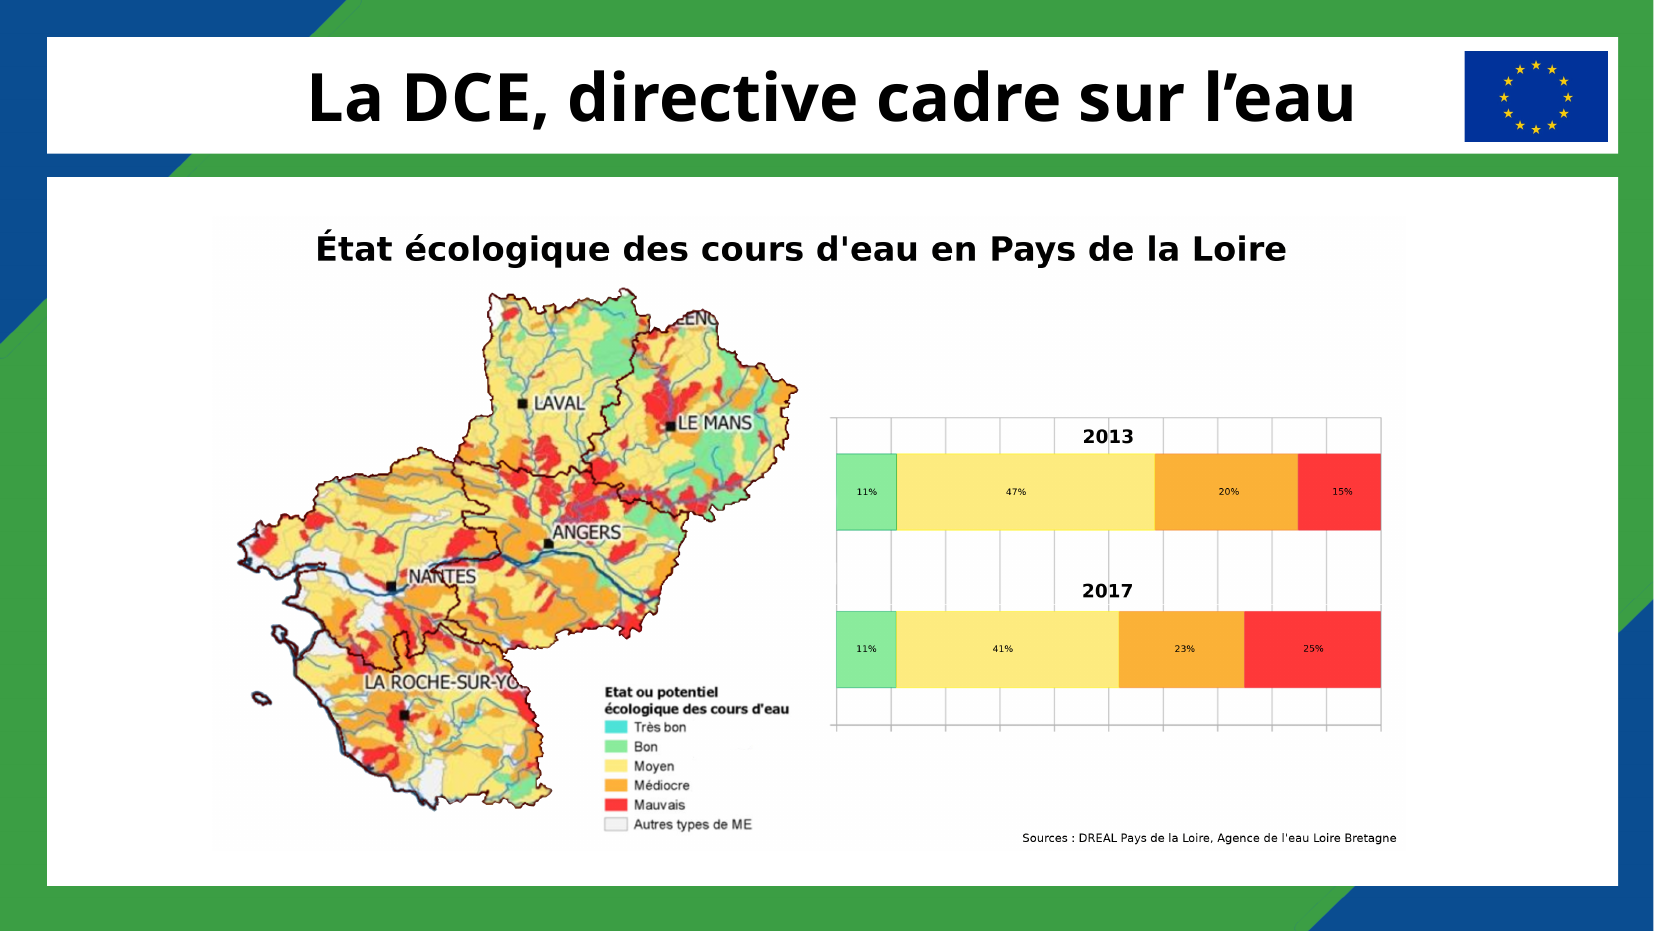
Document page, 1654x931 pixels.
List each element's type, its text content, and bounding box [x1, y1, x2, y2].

title La DCE, directive cadre sur l’eau [47, 37, 1619, 154]
title [47, 177, 1619, 886]
picture [0, 0, 1654, 931]
